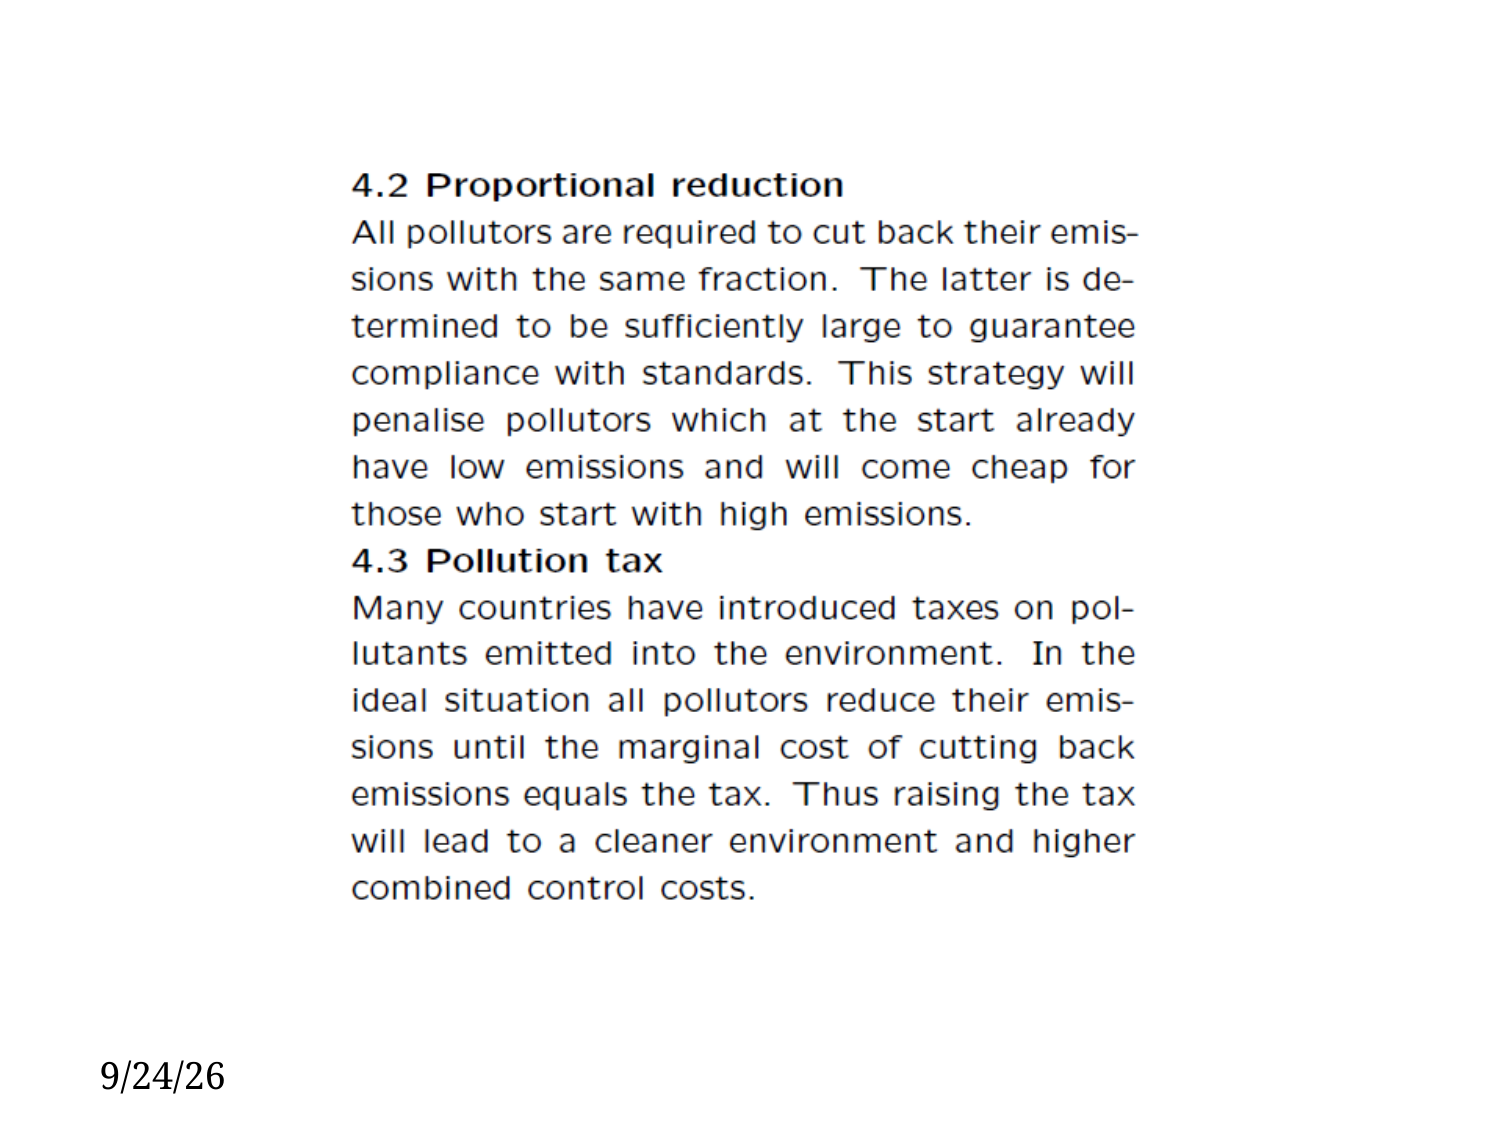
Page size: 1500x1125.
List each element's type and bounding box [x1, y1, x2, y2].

picture [325, 136, 1175, 989]
